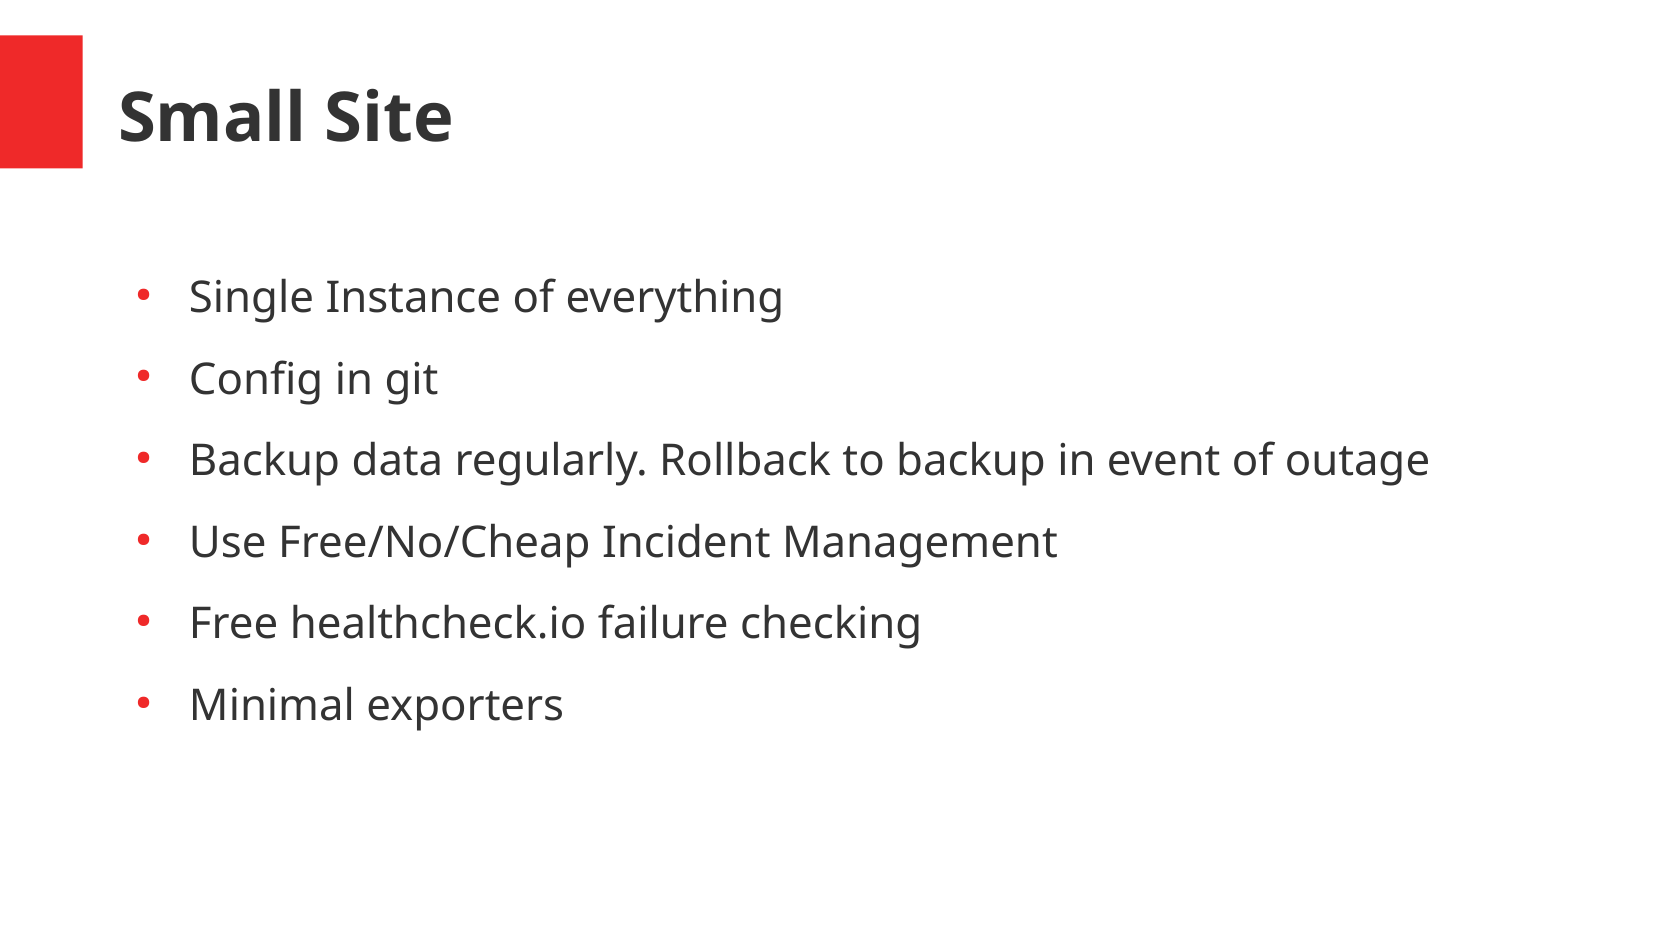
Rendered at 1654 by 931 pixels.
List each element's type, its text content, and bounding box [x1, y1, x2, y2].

title Small Site [118, 37, 1571, 193]
list Single Instance of everything Config in git Backup data regularly. Rollback to backup in event of outage Use Free/No/Cheap Incident Management Free healthcheck.io failure checking Minimal exporters [118, 265, 1536, 806]
